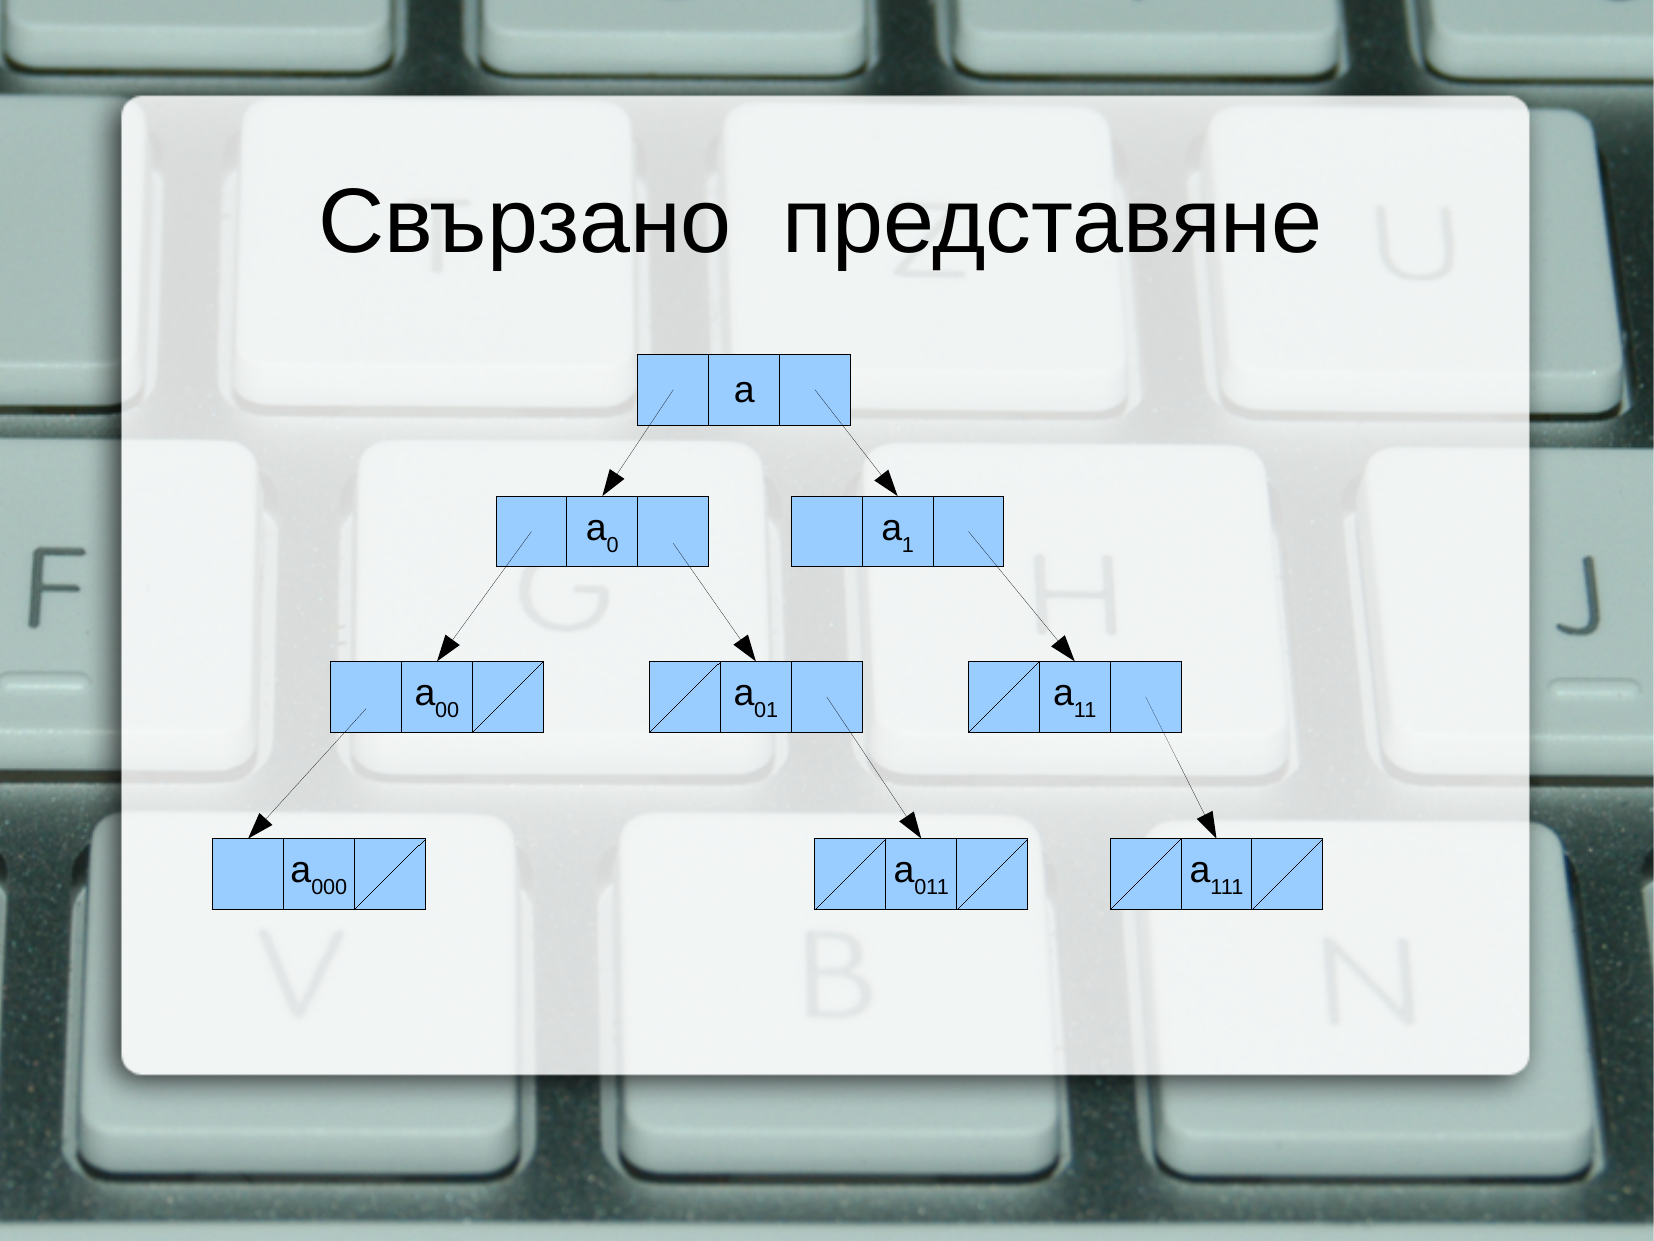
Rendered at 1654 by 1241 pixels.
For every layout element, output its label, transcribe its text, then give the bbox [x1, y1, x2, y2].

text_box a01 [721, 661, 791, 733]
text_box [1110, 661, 1182, 733]
text_box a [708, 354, 779, 426]
text_box [637, 354, 708, 426]
title Свързано представяне [135, 117, 1506, 325]
text_box [791, 661, 863, 733]
picture [0, 0, 1654, 1241]
text_box [472, 661, 544, 733]
text_box [496, 496, 566, 567]
text_box a1 [862, 496, 933, 567]
text_box [933, 496, 1004, 567]
text_box [779, 354, 851, 426]
text_box [649, 661, 721, 733]
text_box [791, 496, 862, 567]
text_box [637, 496, 709, 567]
text_box [354, 838, 426, 910]
text_box [1251, 838, 1323, 910]
text_box a00 [401, 661, 472, 733]
text_box [956, 838, 1028, 910]
text_box a0 [566, 496, 637, 567]
text_box a111 [1182, 838, 1251, 910]
text_box a000 [283, 838, 354, 910]
text_box a11 [1040, 661, 1110, 733]
text_box [212, 838, 283, 910]
text_box a011 [886, 838, 956, 910]
text_box [330, 661, 401, 733]
text_box [1110, 838, 1182, 910]
text_box [968, 661, 1040, 733]
text_box [814, 838, 886, 910]
